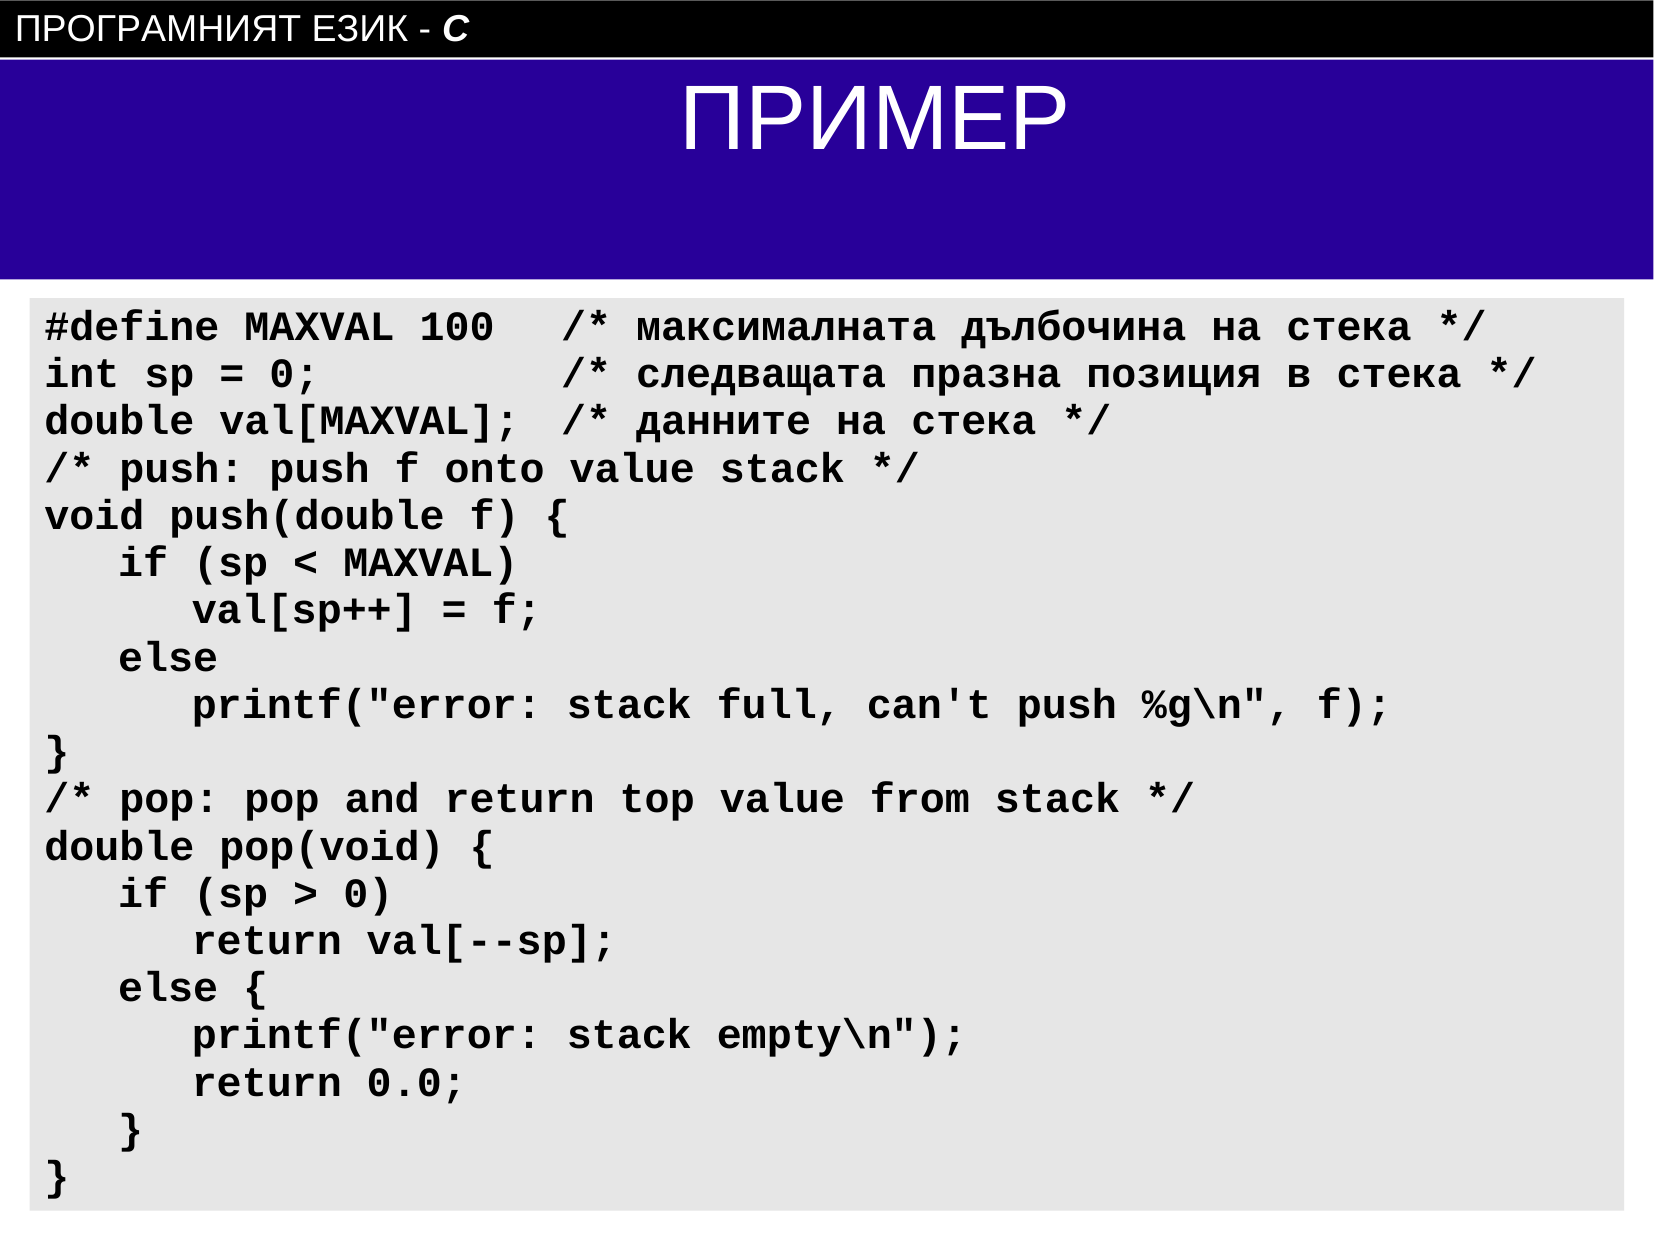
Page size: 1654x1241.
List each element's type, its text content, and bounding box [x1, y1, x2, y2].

text_box #define MAXVAL 100 /* максималната дълбочина на стека */ int sp = 0; /* следващата празна позиция в стека */ double val[MAXVAL]; /* данните на стека */ /* push: push f onto value stack */ void push(double f) { if (sp < MAXVAL) val[sp++] = f; else printf("error: stack full, can't push %g\n", f); } /* pop: pop and return top value from stack */ double pop(void) { if (sp > 0) return val[--sp]; else { printf("error: stack empty\n"); return 0.0; } } [29, 298, 1625, 1211]
text_box ПРИМЕР [0, 59, 1654, 280]
text_box ПРОГРАМНИЯT ЕЗИК - С [0, 0, 1654, 58]
